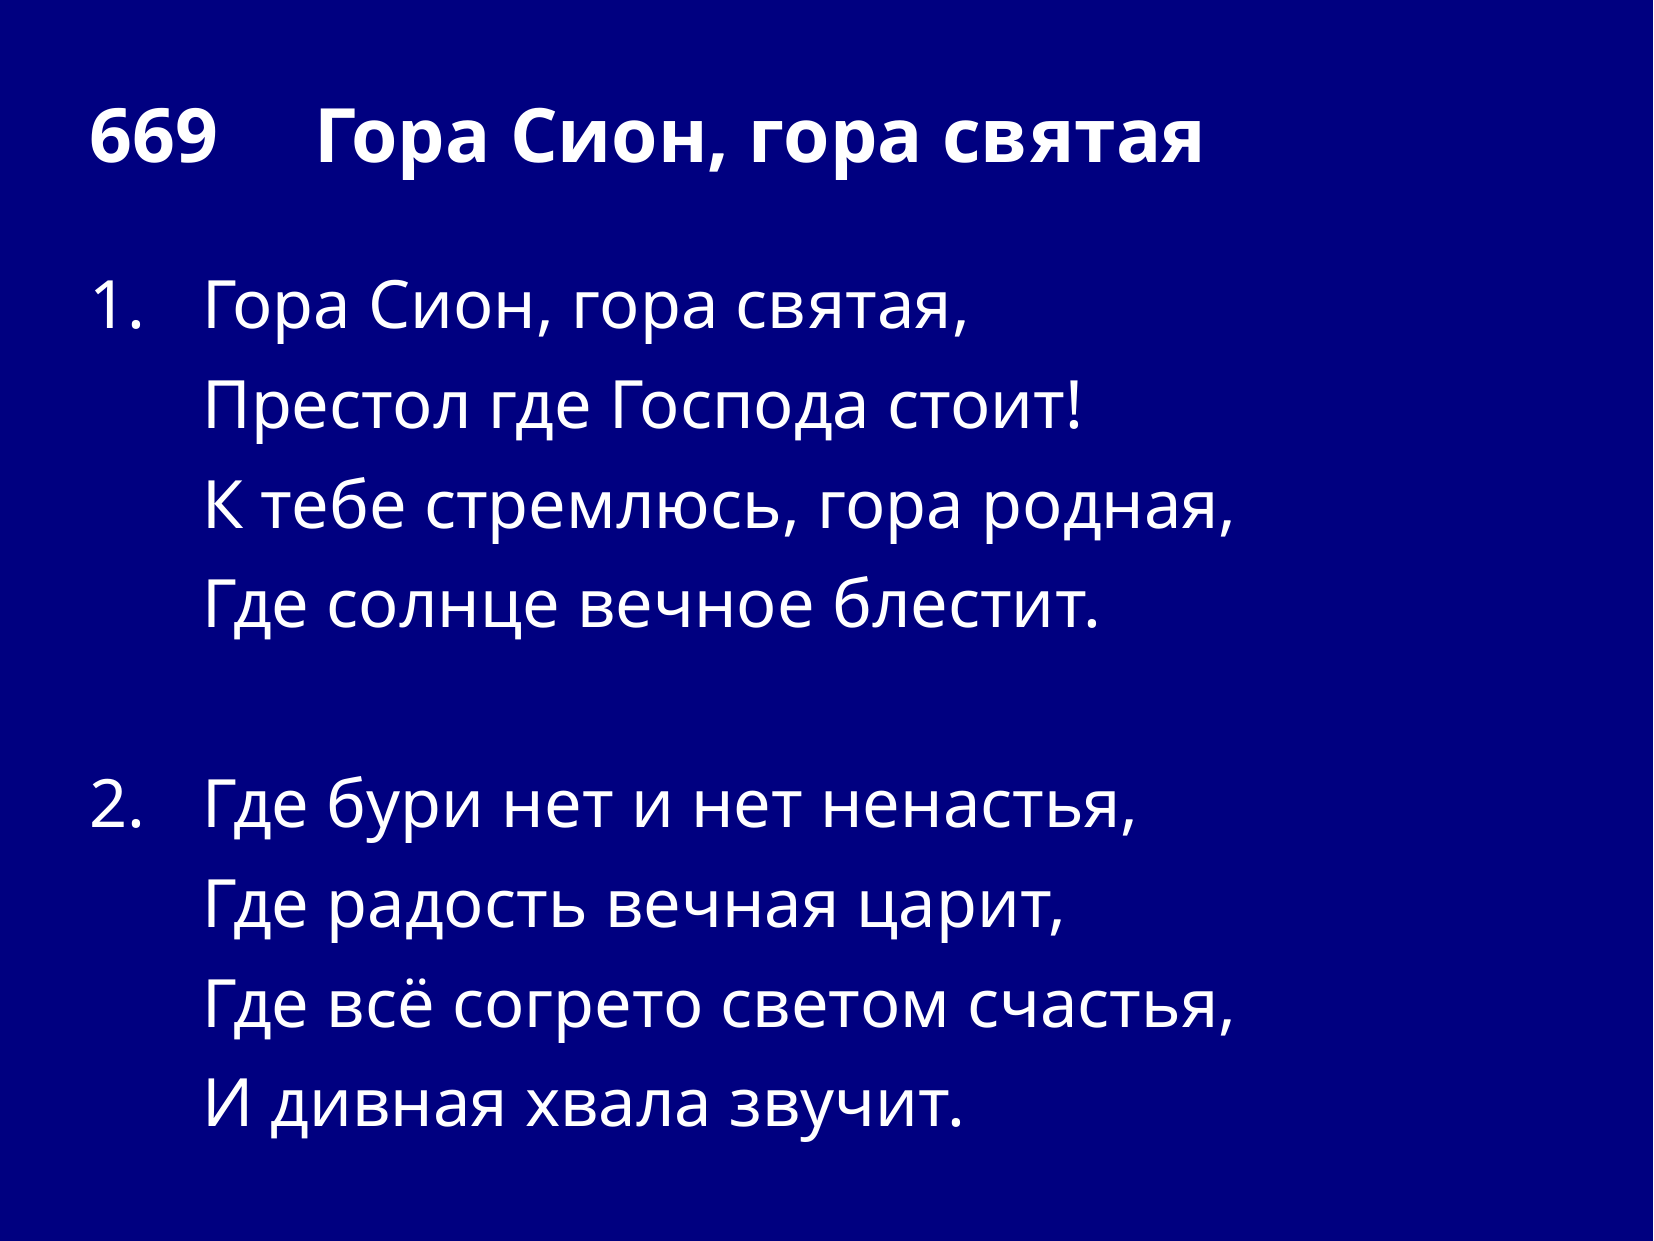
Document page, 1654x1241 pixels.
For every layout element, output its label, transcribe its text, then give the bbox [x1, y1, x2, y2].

text_box 1. Гора Сион, гора святая, Престол где Господа стоит! К тебе стремлюсь, гора родная, Где солнце вечное блестит. 2. Где бури нет и нет ненастья, Где радость вечная царит, Где всё согрето светом счастья, И дивная хвала звучит. [75, 188, 1576, 1163]
text_box 669 Гора Сион, гора святая [75, 75, 1576, 188]
